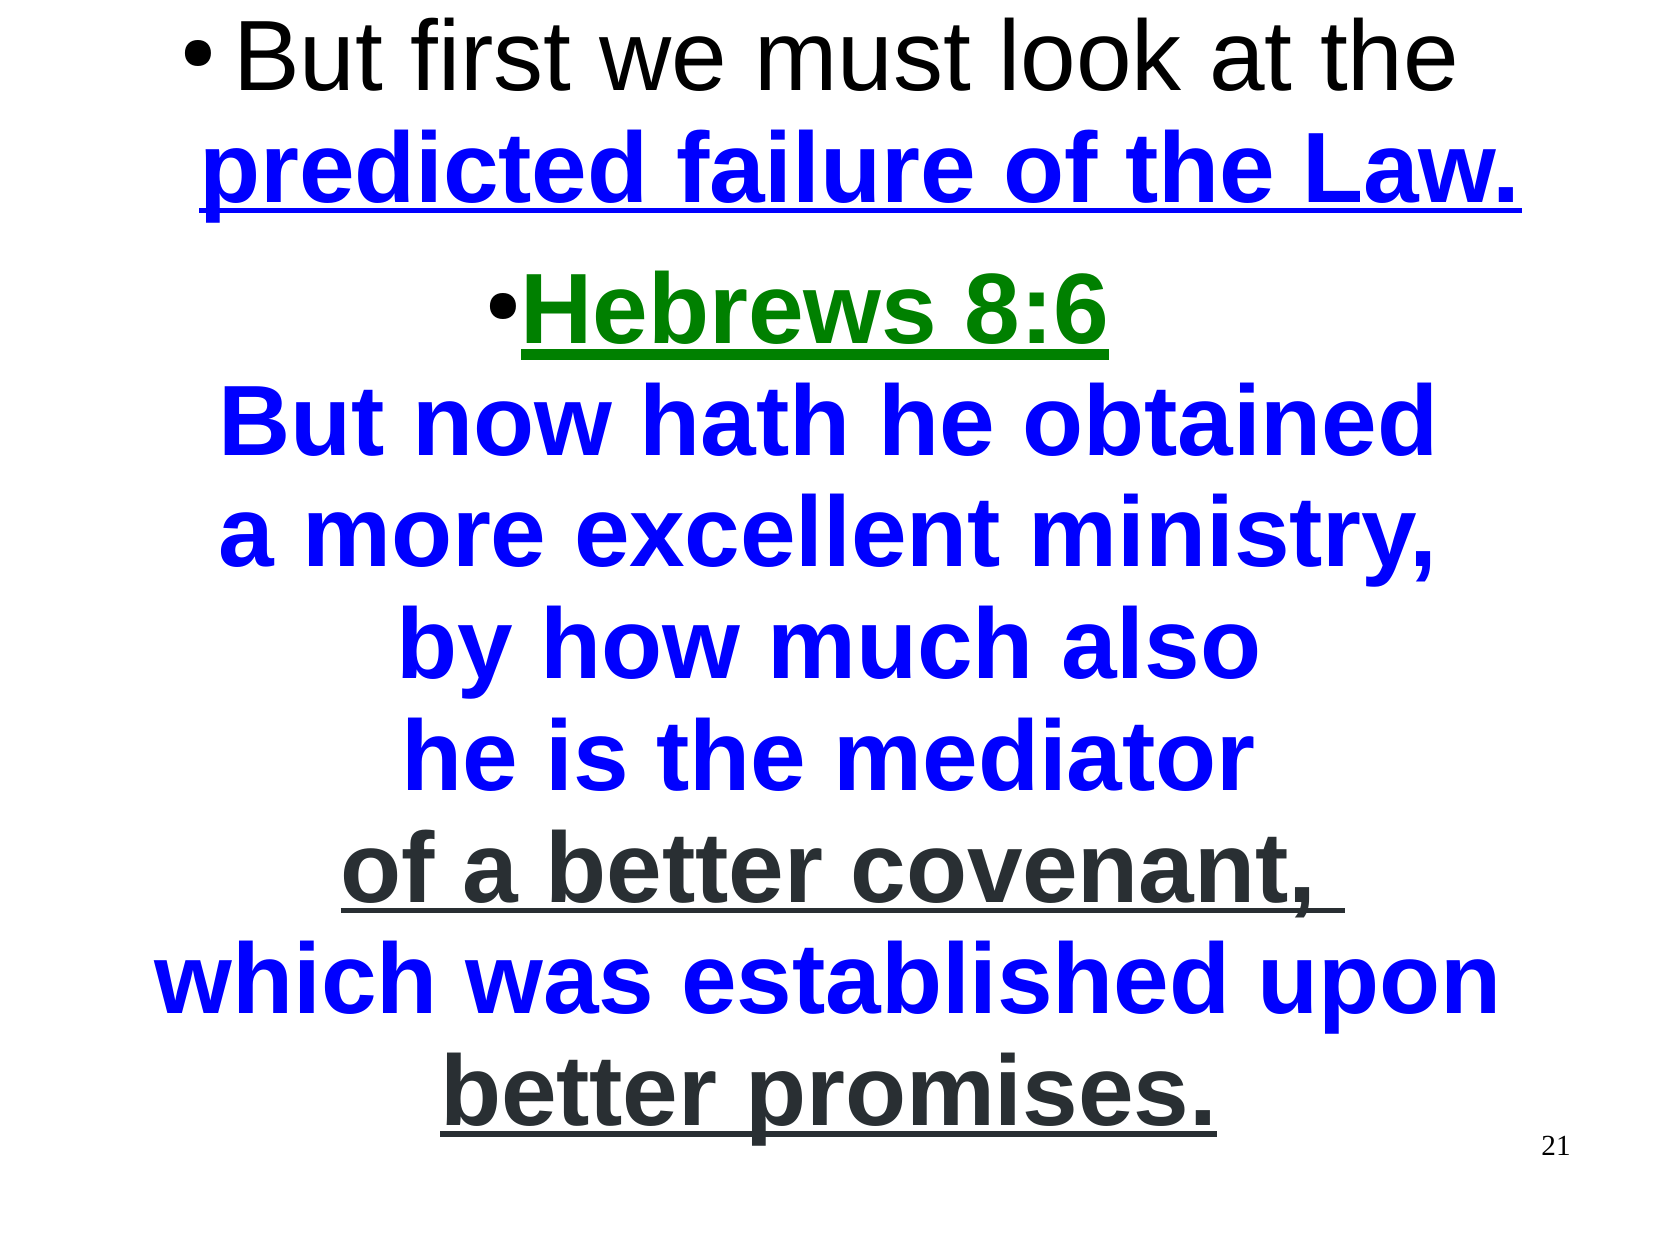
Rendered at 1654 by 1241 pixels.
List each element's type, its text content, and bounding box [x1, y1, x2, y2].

list But first we must look at the predicted failure of the Law. Hebrews 8:6 But now hath he obtained a more excellent ministry, by how much also he is the mediator of a better covenant, which was established upon better promises. [0, 0, 1651, 1238]
